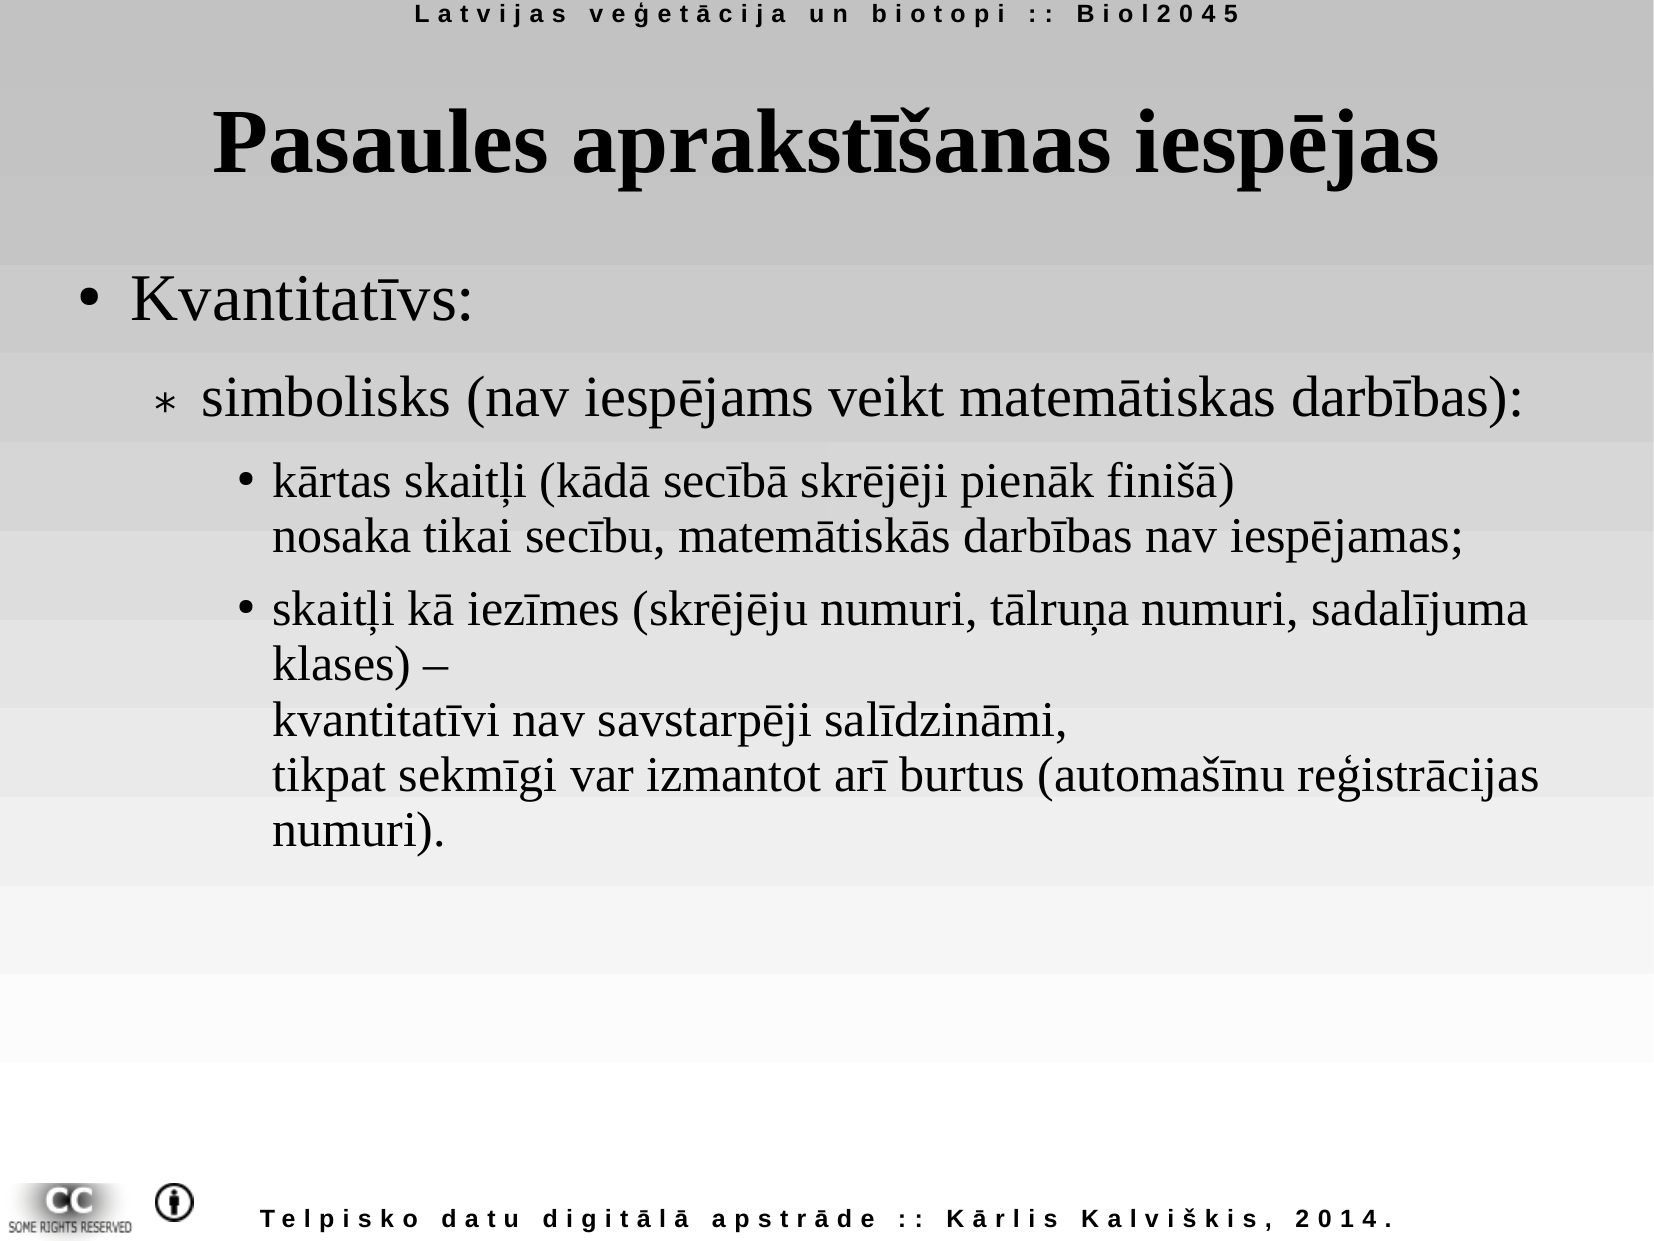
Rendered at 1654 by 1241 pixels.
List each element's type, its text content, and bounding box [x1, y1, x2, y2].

picture [0, 0, 1654, 1241]
list Kvantitatīvs: simbolisks (nav iespējams veikt matemātiskas darbības): kārtas skaitļi (kādā secībā skrējēji pienāk finišā) nosaka tikai secību, matemātiskās darbības nav iespējamas; skaitļi kā iezīmes (skrējēju numuri, tālruņa numuri, sadalījuma klases) – kvantitatīvi nav savstarpēji salīdzināmi, tikpat sekmīgi var izmantot arī burtus (automašīnu reģistrācijas numuri). [59, 261, 1596, 1175]
title Pasaules aprakstīšanas iespējas [59, 37, 1596, 246]
